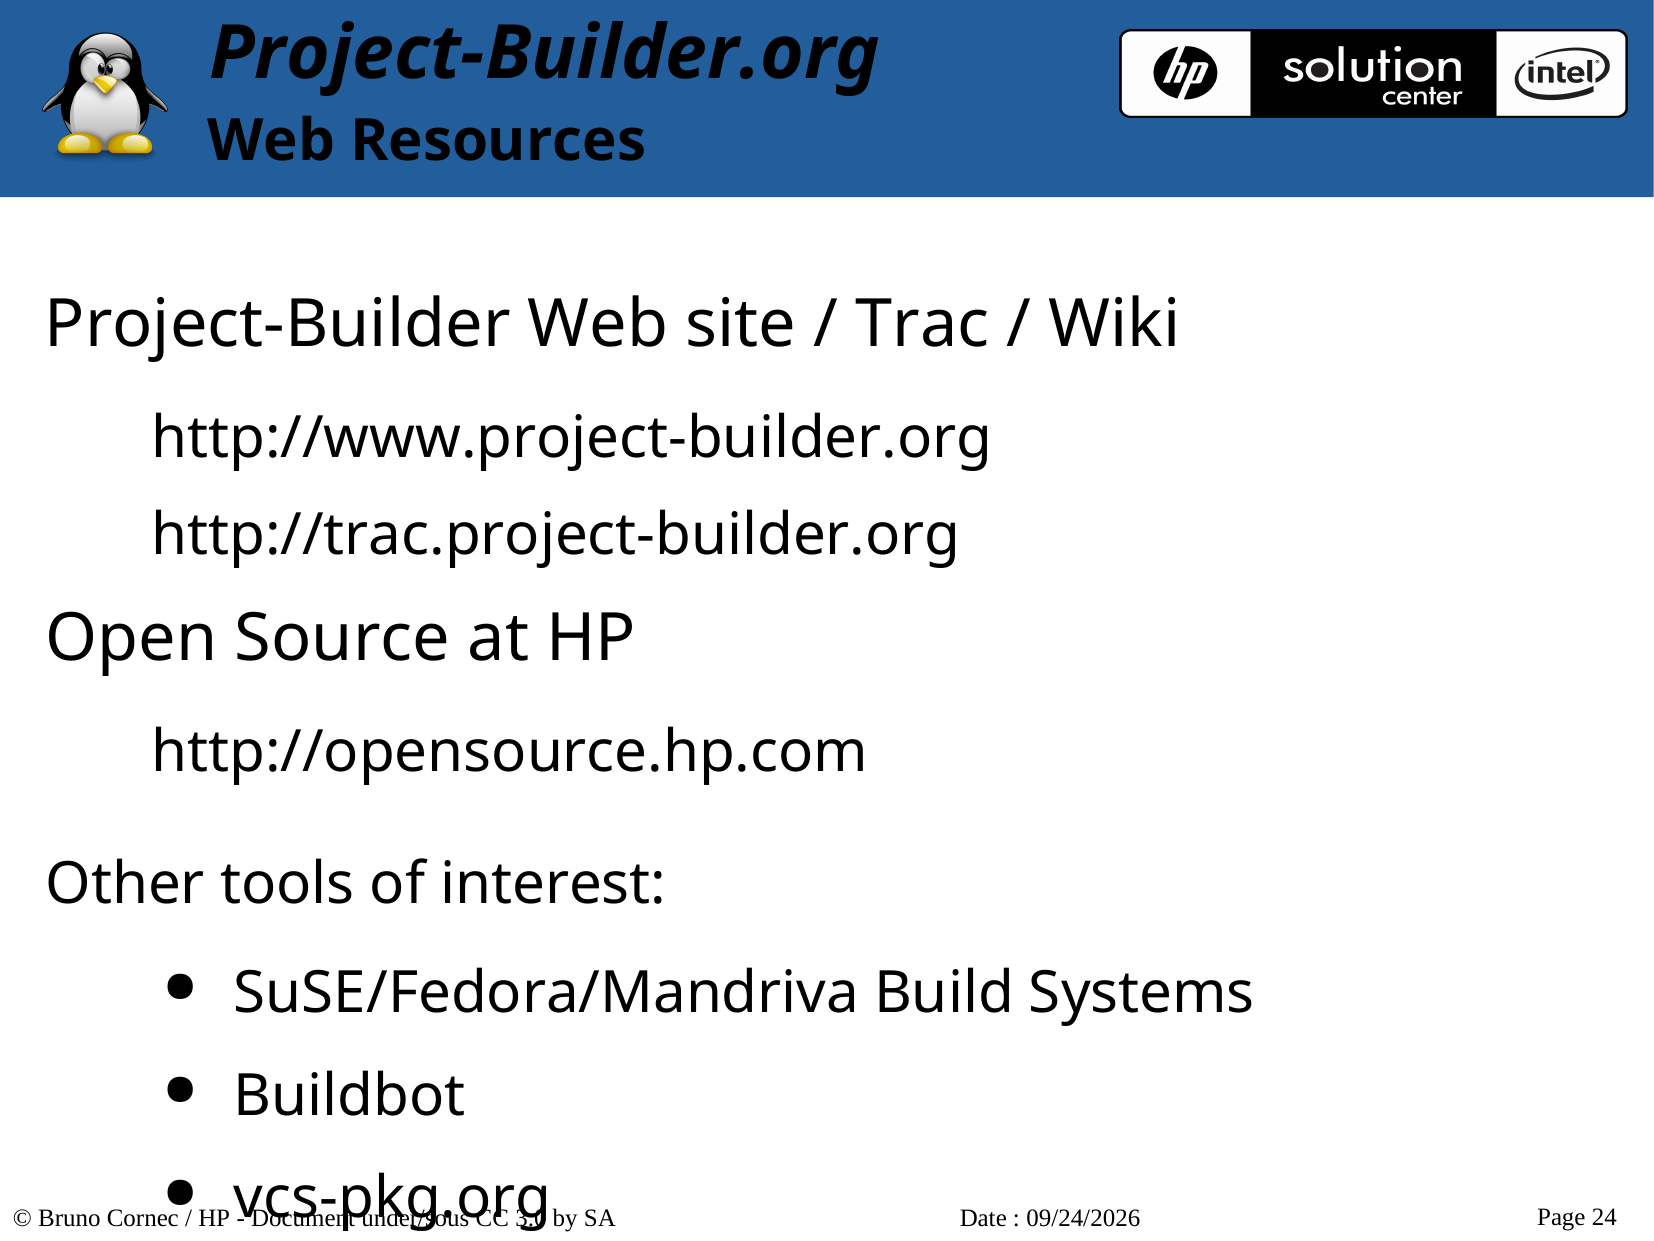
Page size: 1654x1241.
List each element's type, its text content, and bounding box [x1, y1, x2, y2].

picture [1119, 29, 1628, 118]
picture [42, 29, 168, 167]
title Web Resources [207, 59, 1177, 221]
list Project-Builder Web site / Trac / Wiki http://www.project-builder.org http://trac.project-builder.org Open Source at HP http://opensource.hp.com Other tools of interest: SuSE/Fedora/Mandriva Build Systems Buildbot vcs-pkg.org [44, 274, 1624, 1241]
